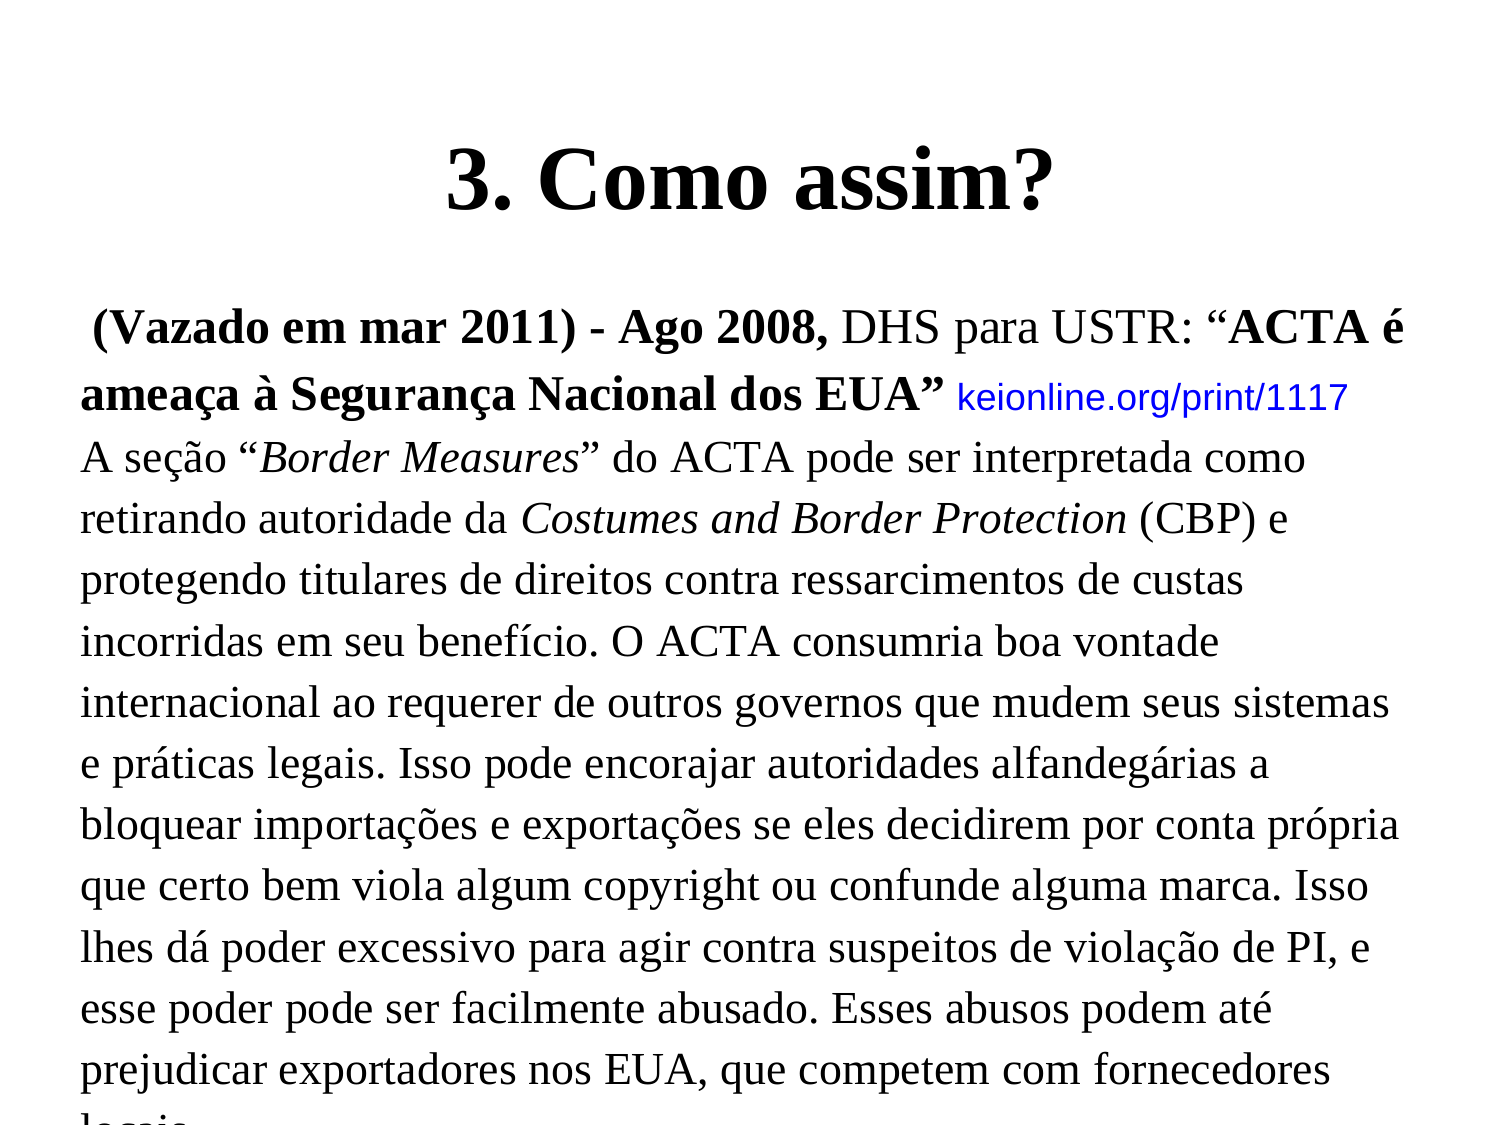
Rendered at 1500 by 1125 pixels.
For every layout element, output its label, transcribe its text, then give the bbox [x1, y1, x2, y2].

title 3. Como assim? [87, 52, 1416, 280]
text_box (Vazado em mar 2011) - Ago 2008, DHS para USTR: “ACTA é ameaça à Segurança Nacional dos EUA” keionline.org/print/1117 A seção “Border Measures” do ACTA pode ser interpretada como retirando autoridade da Costumes and Border Protection (CBP) e protegendo titulares de direitos contra ressarcimentos de custas incorridas em seu benefício. O ACTA consumria boa vontade internacional ao requerer de outros governos que mudem seus sistemas e práticas legais. Isso pode encorajar autoridades alfandegárias a bloquear importações e exportações se eles decidirem por conta própria que certo bem viola algum copyright ou confunde alguma marca. Isso lhes dá poder excessivo para agir contra suspeitos de violação de PI, e esse poder pode ser facilmente abusado. Esses abusos podem até prejudicar exportadores nos EUA, que competem com fornecedores locais. [65, 280, 1430, 1125]
